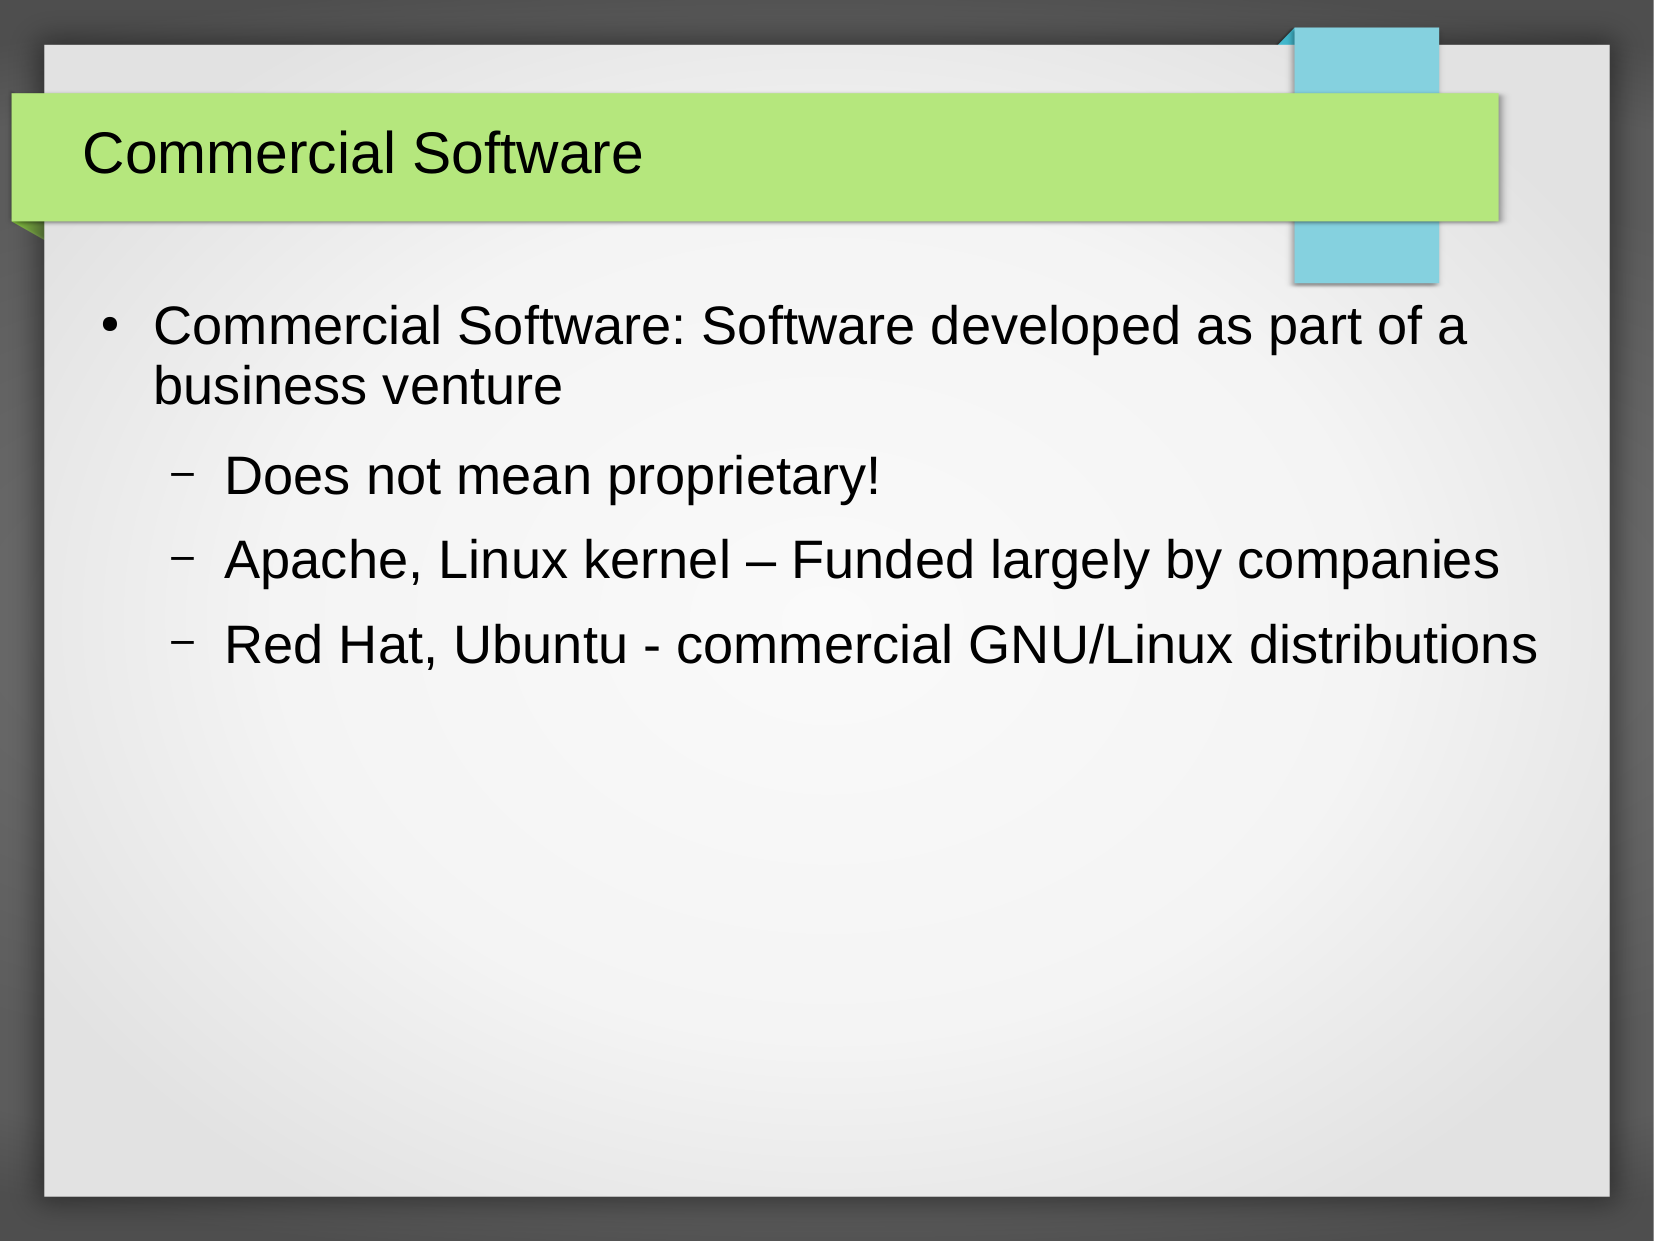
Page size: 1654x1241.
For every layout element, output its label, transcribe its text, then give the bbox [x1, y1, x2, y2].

title Commercial Software [82, 94, 1264, 213]
picture [0, 0, 1654, 1241]
list Commercial Software: Software developed as part of a business venture Does not mean proprietary! Apache, Linux kernel – Funded largely by companies Red Hat, Ubuntu - commercial GNU/Linux distributions [82, 295, 1571, 1015]
